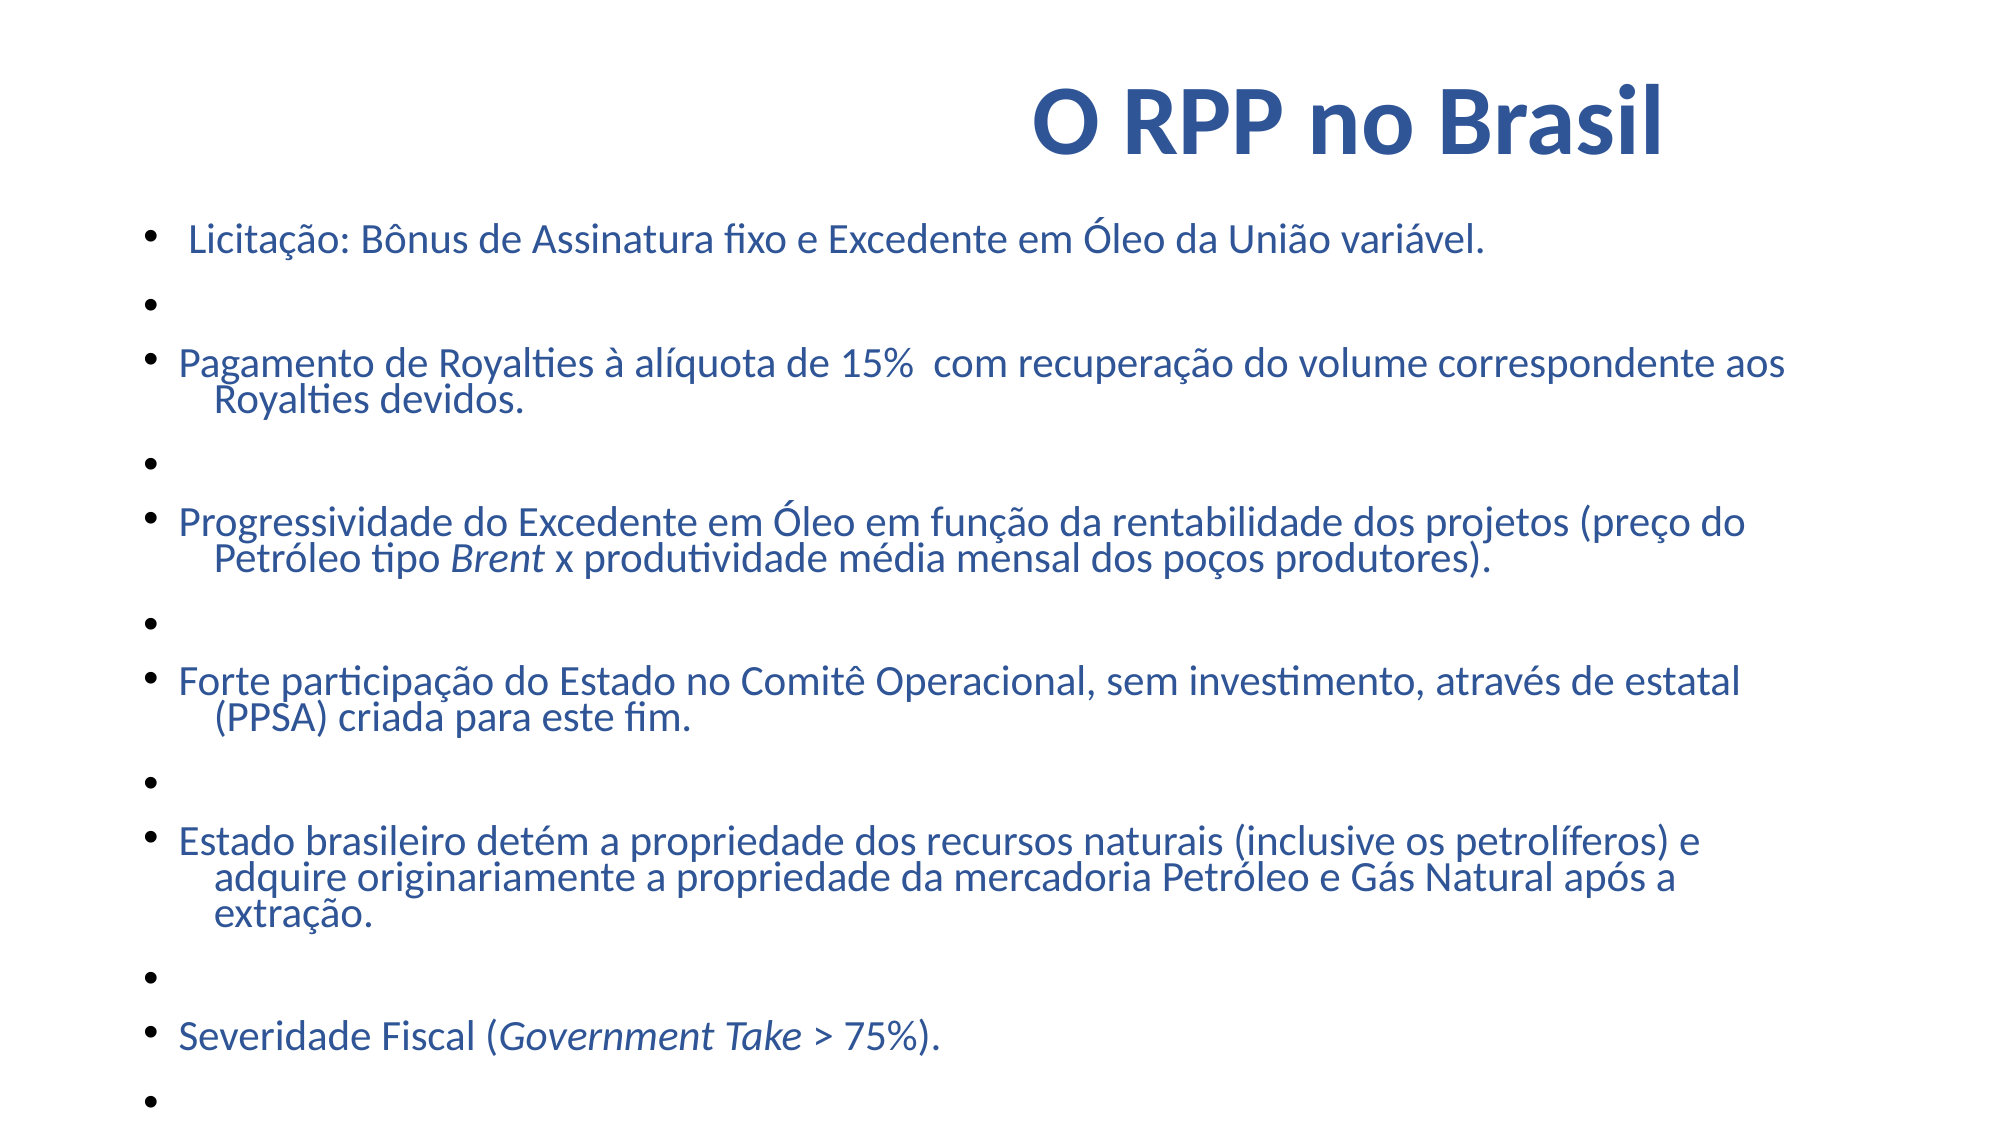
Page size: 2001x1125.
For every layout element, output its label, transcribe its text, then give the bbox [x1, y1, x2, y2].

text_box O RPP no Brasil [782, 47, 1916, 184]
list Licitação: Bônus de Assinatura fixo e Excedente em Óleo da União variável. Pagamento de Royalties à alíquota de 15% com recuperação do volume correspondente aos Royalties devidos. Progressividade do Excedente em Óleo em função da rentabilidade dos projetos (preço do Petróleo tipo Brent x produtividade média mensal dos poços produtores). Forte participação do Estado no Comitê Operacional, sem investimento, através de estatal (PPSA) criada para este fim. Estado brasileiro detém a propriedade dos recursos naturais (inclusive os petrolíferos) e adquire originariamente a propriedade da mercadoria Petróleo e Gás Natural após a extração. Severidade Fiscal (Government Take > 75%). [128, 217, 1854, 1070]
